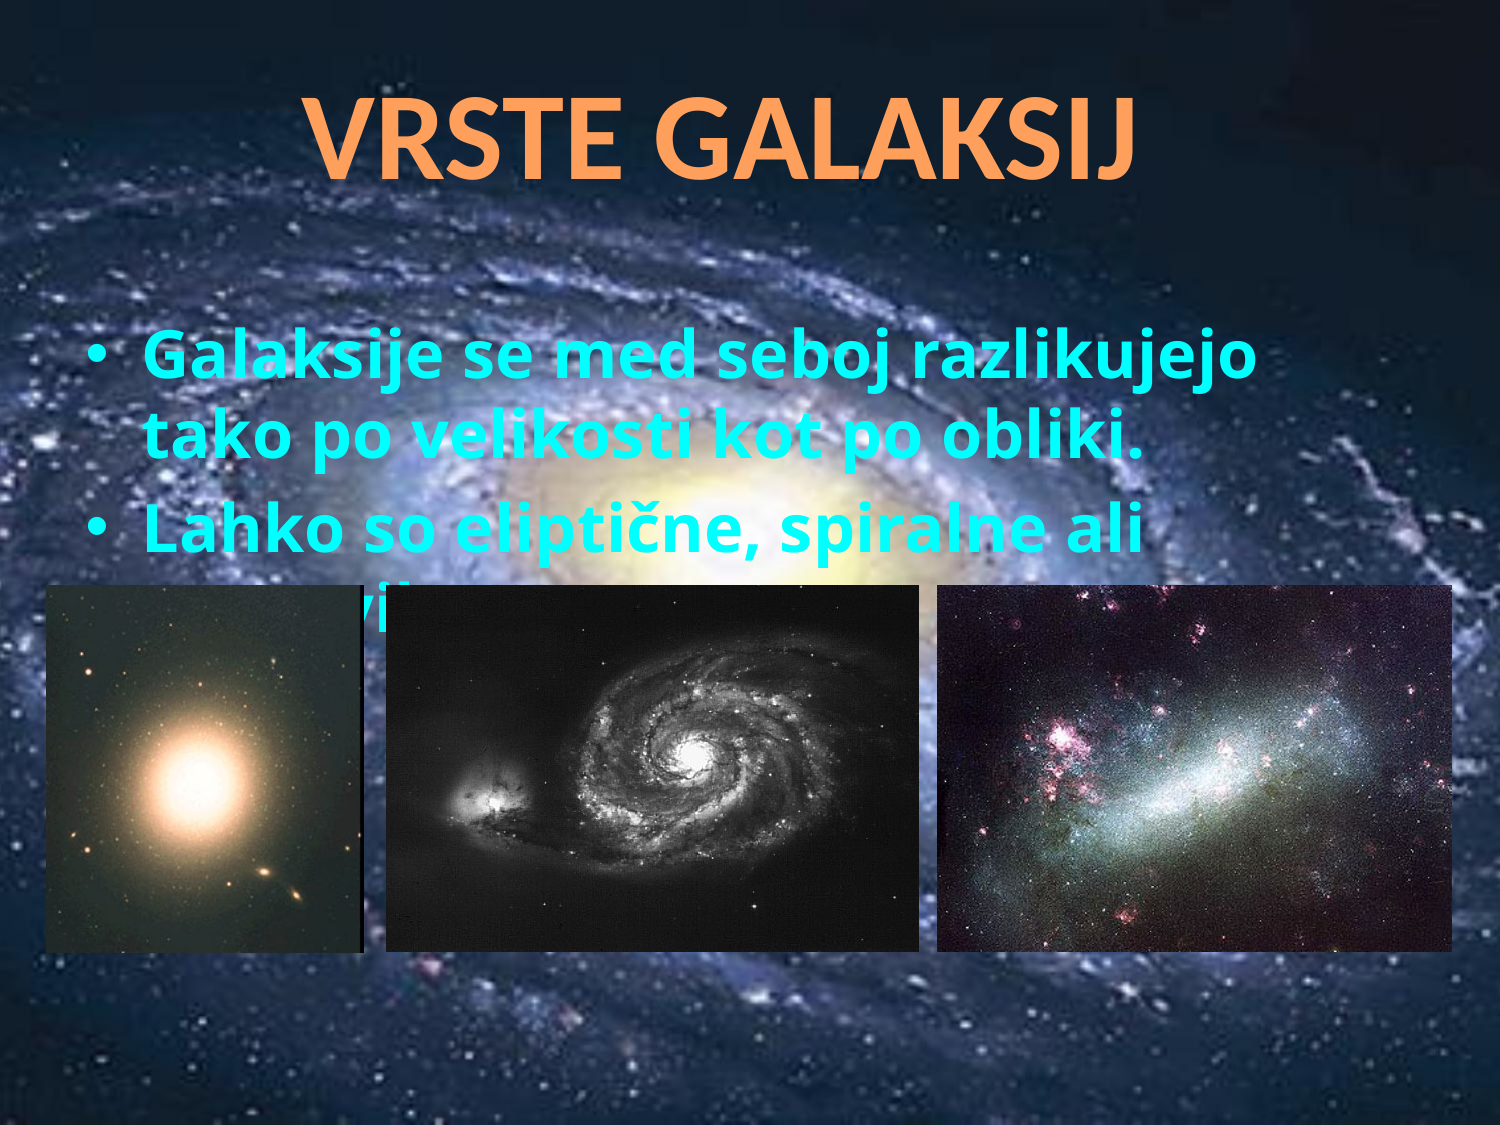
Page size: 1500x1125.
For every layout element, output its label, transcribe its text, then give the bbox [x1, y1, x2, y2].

title [75, 45, 1425, 233]
picture [0, 0, 1500, 1125]
list Galaksije se med seboj razlikujejo tako po velikosti kot po obliki. Lahko so eliptične, spiralne ali nepravilne. [70, 304, 1383, 989]
text_box VRSTE GALAKSIJ [286, 46, 1154, 212]
